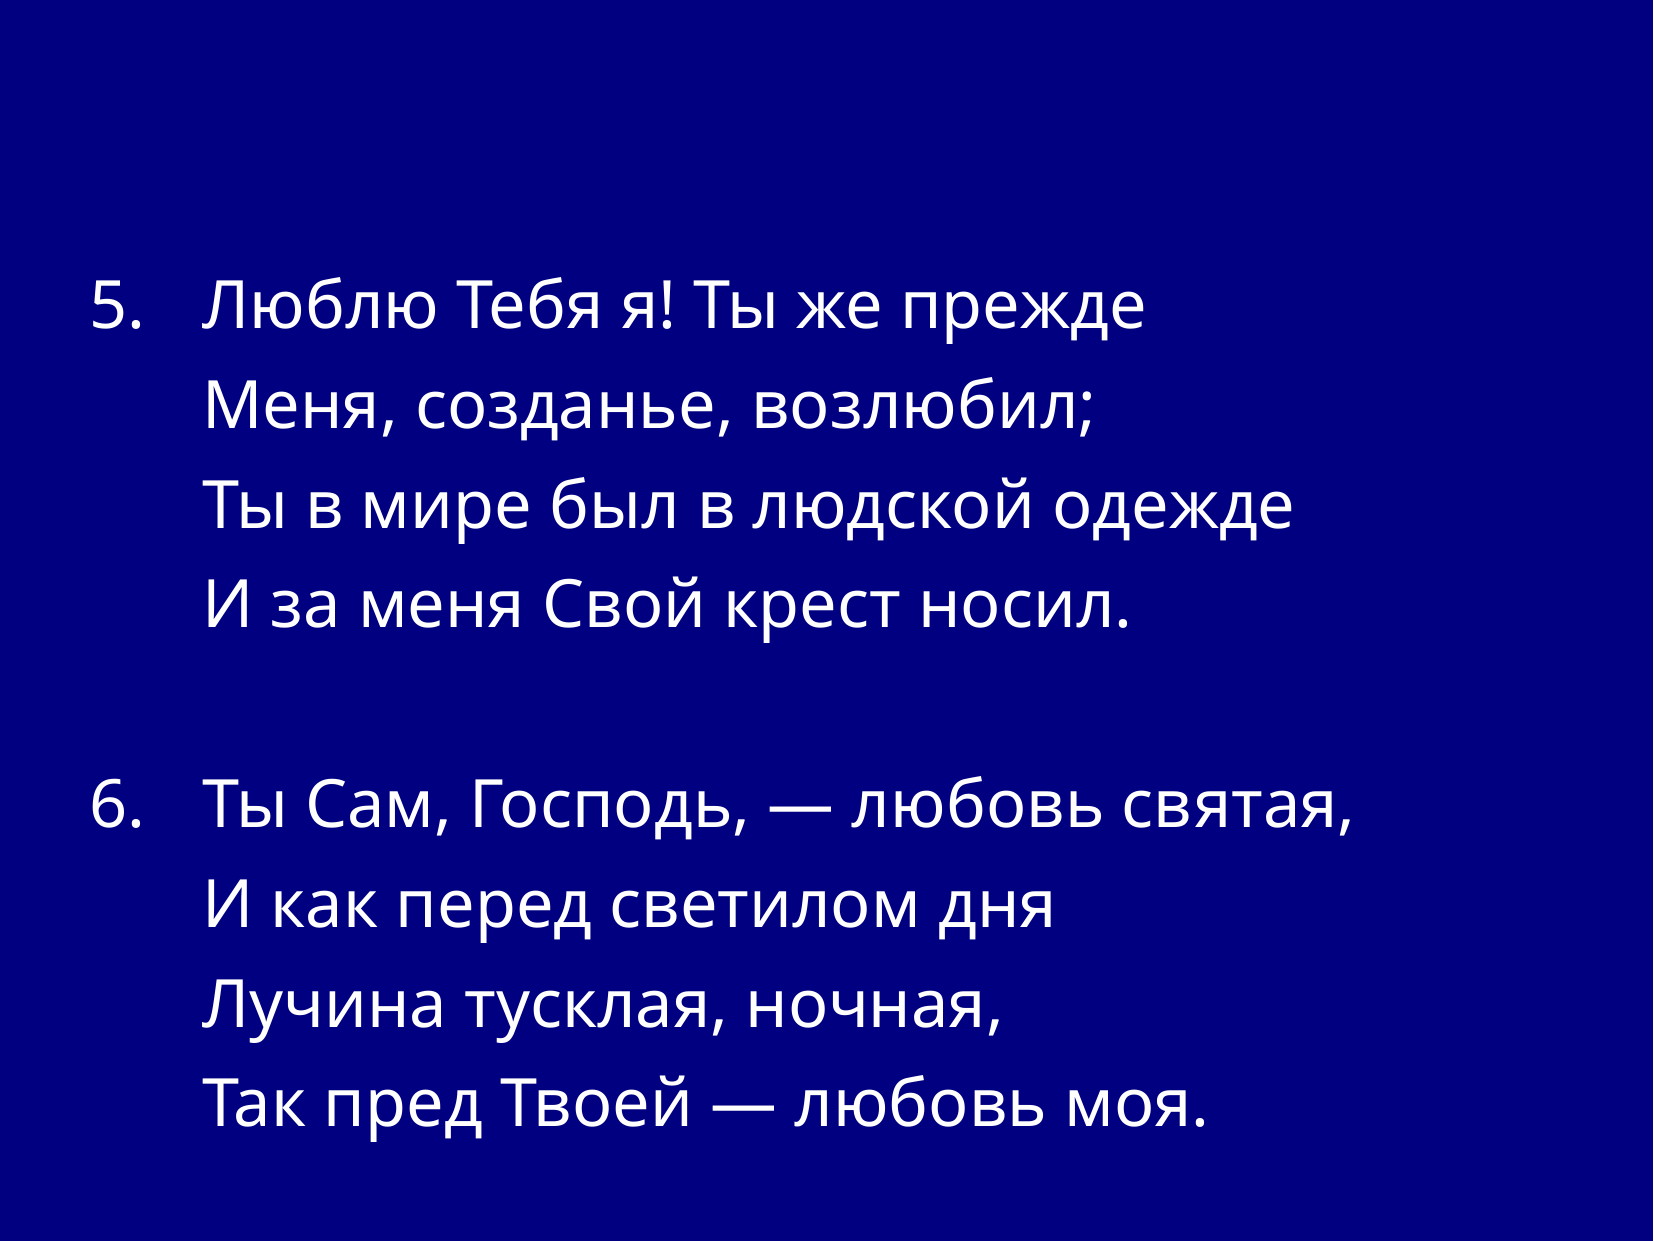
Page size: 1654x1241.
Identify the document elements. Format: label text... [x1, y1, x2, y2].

text_box 5. Люблю Тебя я! Ты же прежде Меня, созданье, возлюбил; Ты в мире был в людской одежде И за меня Свой крест носил. 6. Ты Сам, Господь, — любовь святая, И как перед светилом дня Лучина тусклая, ночная, Так пред Твоей — любовь моя. [75, 150, 1576, 1163]
